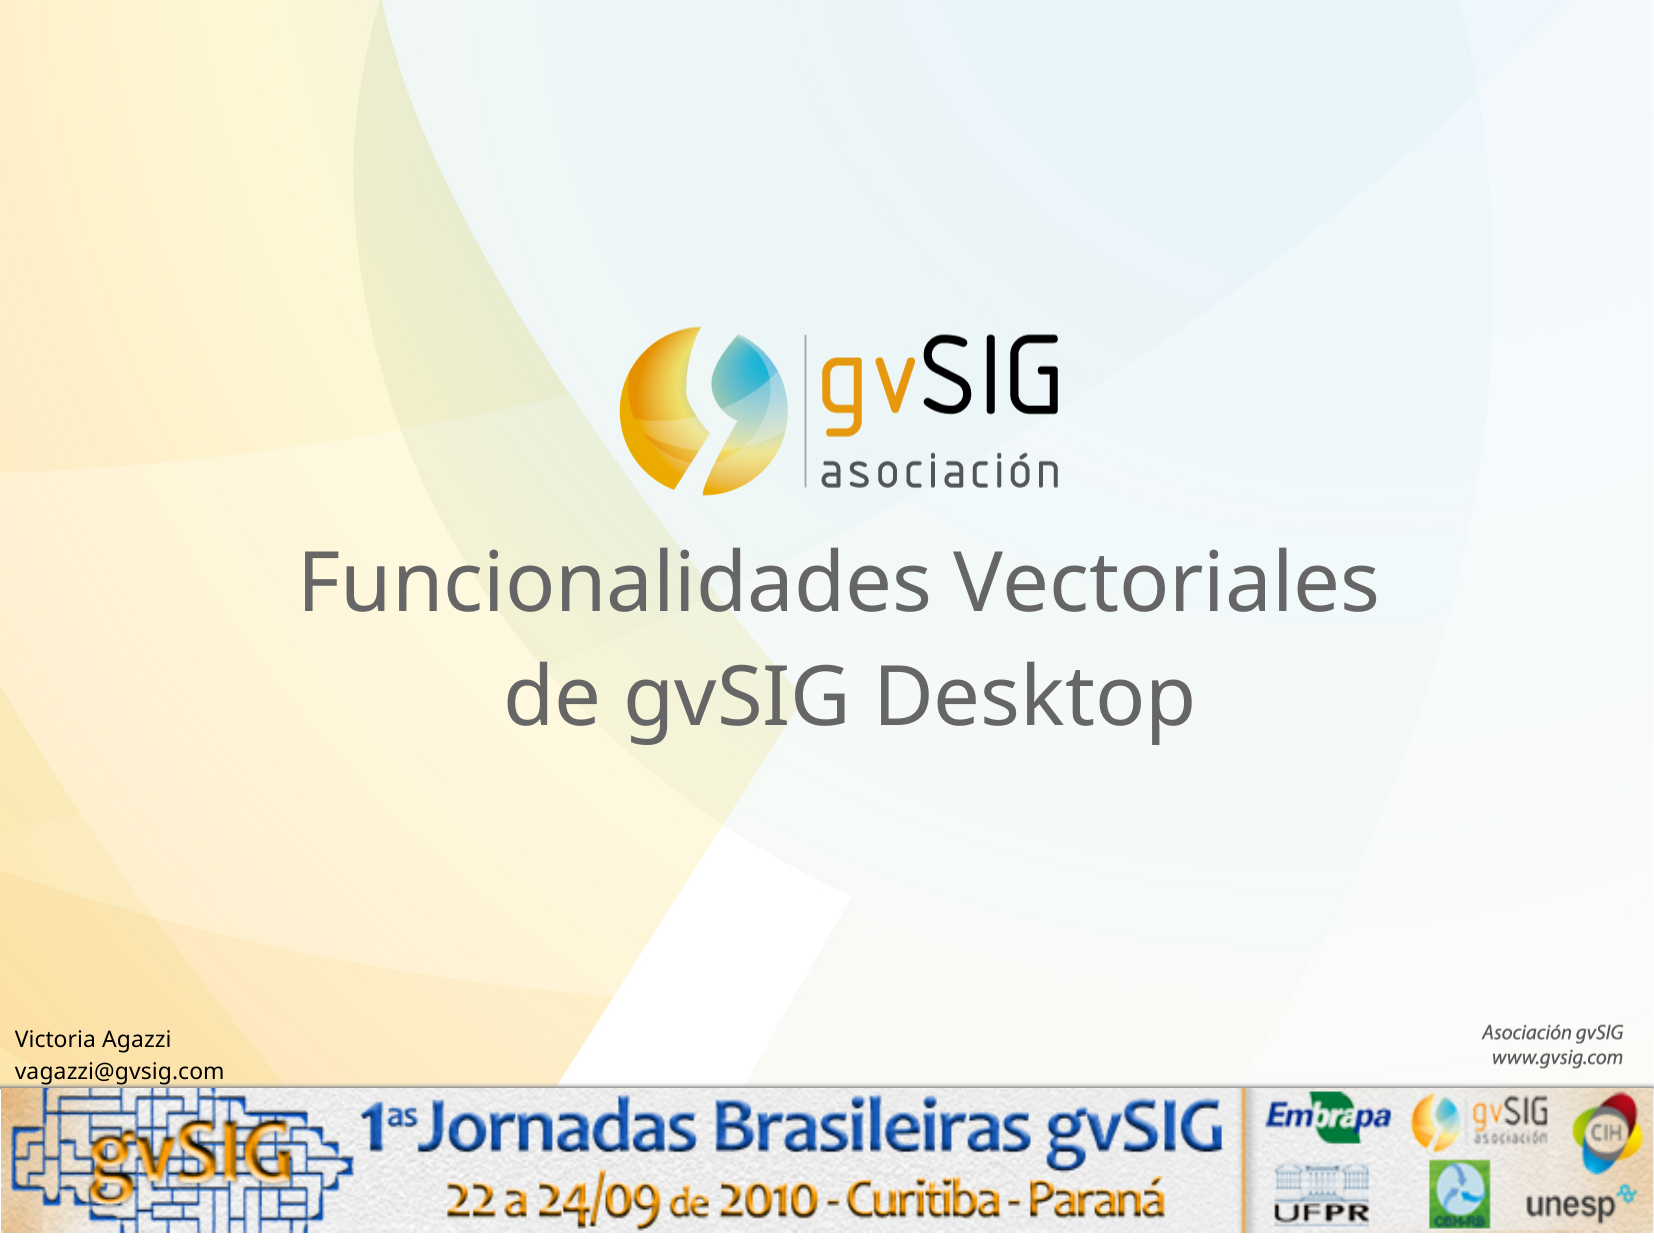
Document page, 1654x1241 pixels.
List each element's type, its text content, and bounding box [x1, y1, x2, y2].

title Funcionalidades Vectoriales de gvSIG Desktop [135, 538, 1565, 733]
text_box Victoria Agazzi vagazzi@gvsig.com [0, 1015, 315, 1113]
picture [0, 0, 1654, 1241]
